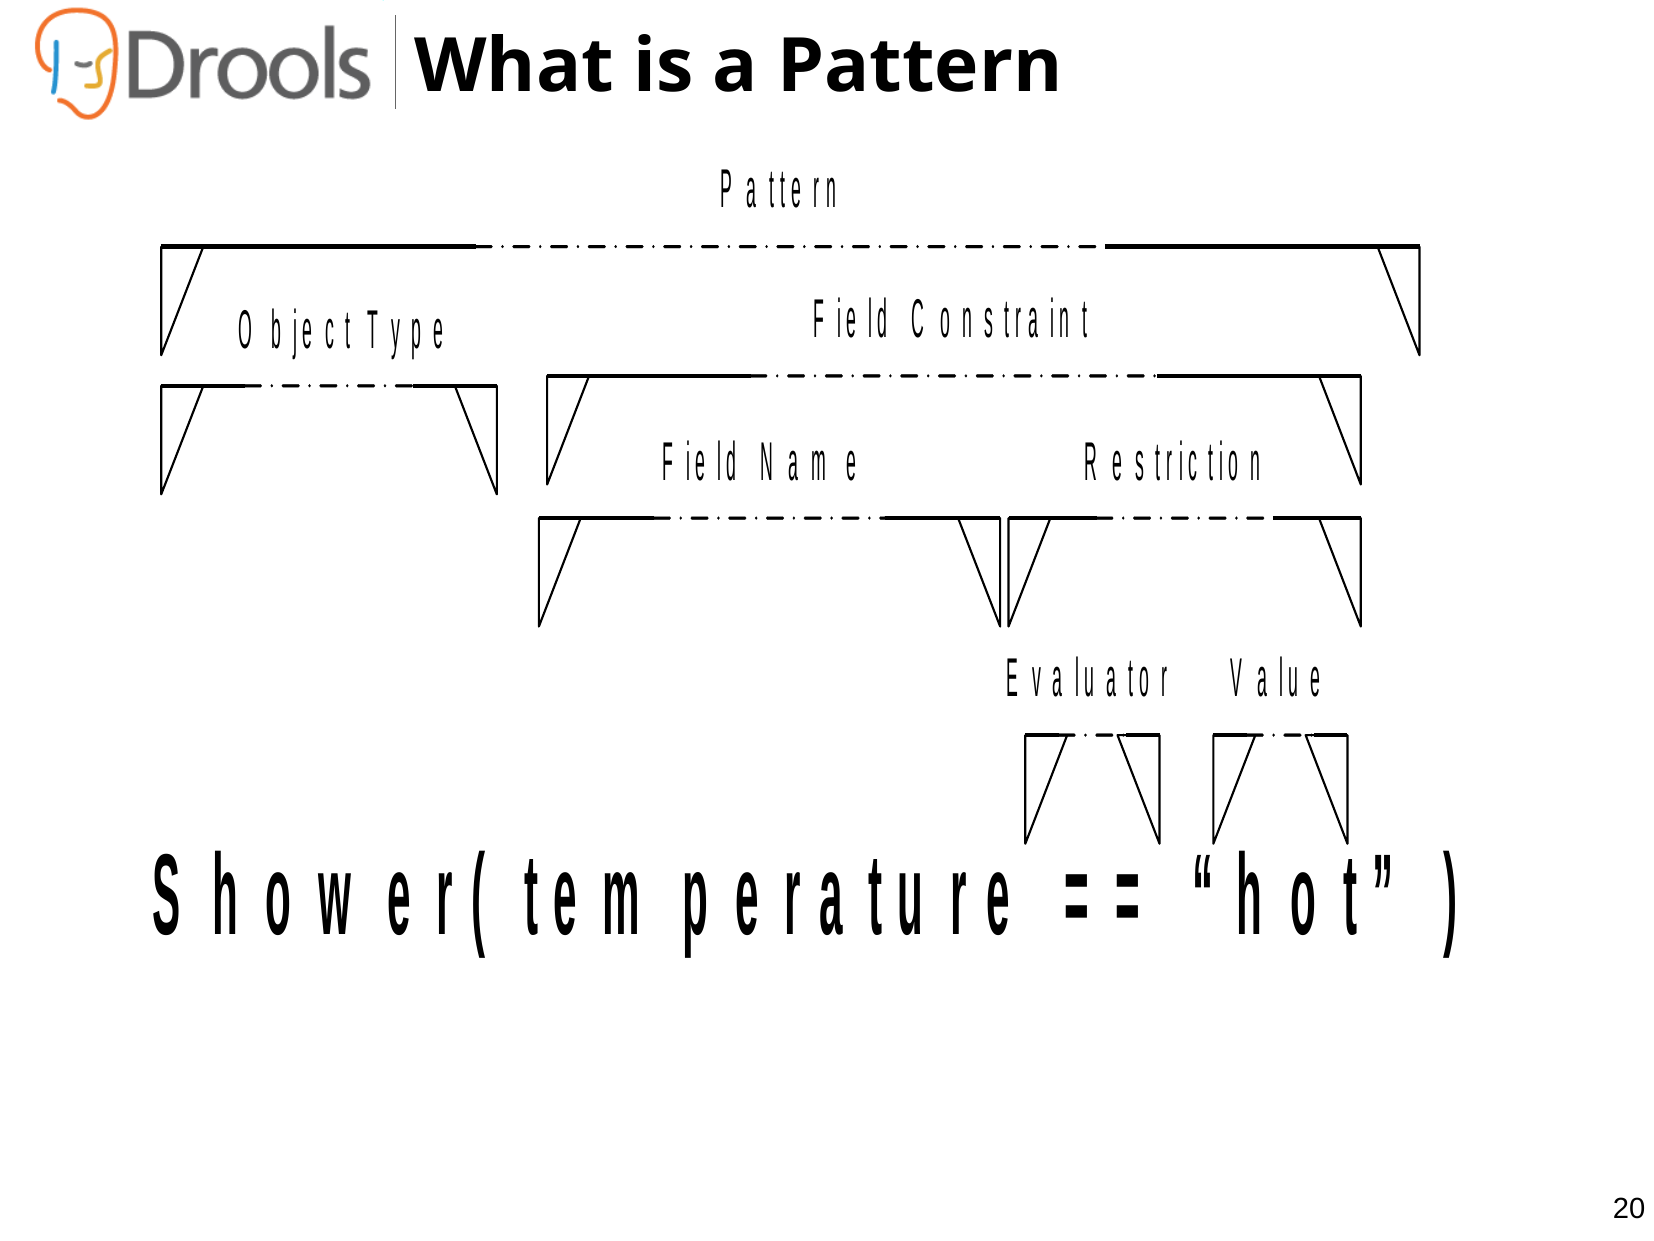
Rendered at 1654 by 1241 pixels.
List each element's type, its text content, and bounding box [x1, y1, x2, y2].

title What is a Pattern [399, 0, 1629, 122]
picture [29, 0, 384, 126]
picture [147, 147, 1477, 975]
